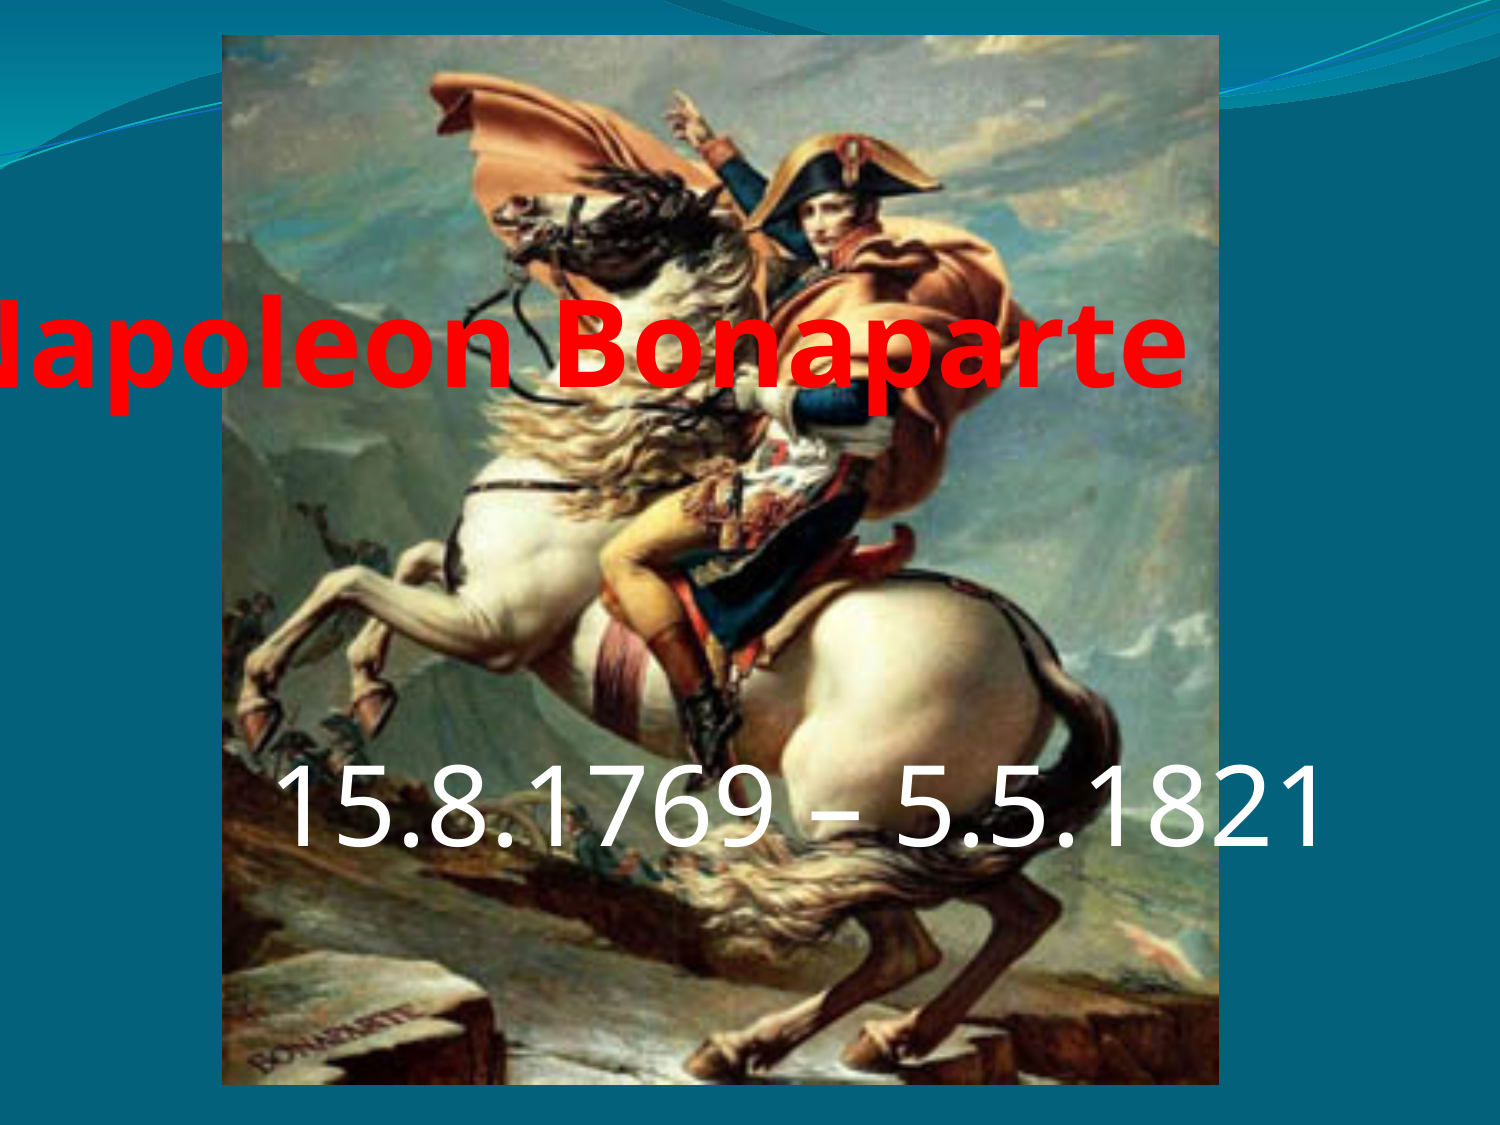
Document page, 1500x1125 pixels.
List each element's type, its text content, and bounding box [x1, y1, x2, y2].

subtitle 15.8.1769 – 5.5.1821 [70, 726, 1343, 936]
picture [223, 936, 1218, 1084]
picture [222, 35, 1219, 726]
title Napoleon Bonaparte [0, 257, 1195, 558]
